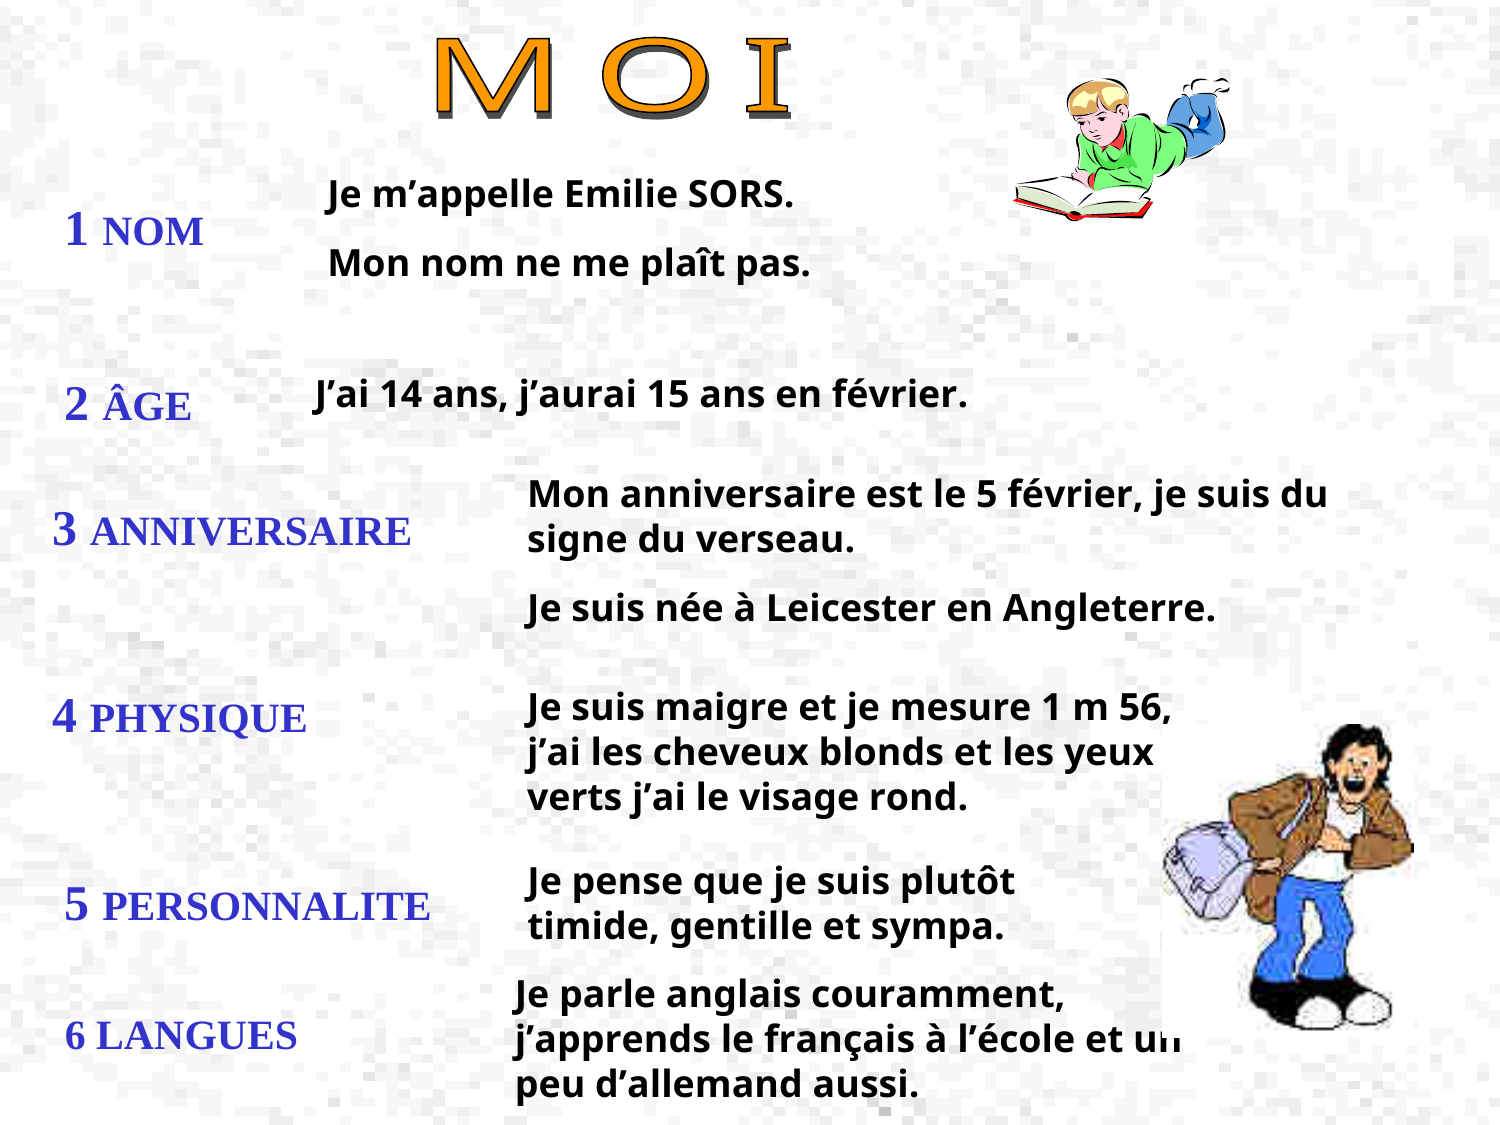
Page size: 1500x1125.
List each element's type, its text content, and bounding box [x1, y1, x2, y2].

text_box Je m’appelle Emilie SORS. Mon nom ne me plaît pas. [312, 162, 963, 292]
picture [0, 0, 1500, 1125]
text_box MOI [437, 38, 550, 112]
text_box MOI [602, 37, 707, 113]
text_box 6 LANGUES [50, 999, 351, 1066]
text_box MOI [746, 38, 788, 112]
text_box 2 ÂGE [50, 362, 276, 438]
text_box Je suis maigre et je mesure 1 m 56, j’ai les cheveux blonds et les yeux verts j’ai le visage rond. [512, 674, 1238, 826]
text_box Je pense que je suis plutôt timide, gentille et sympa. [512, 849, 1138, 956]
text_box Je parle anglais couramment, j’apprends le français à l’école et un peu d’allemand aussi. [500, 962, 1251, 1113]
text_box 3 ANNIVERSAIRE [37, 487, 501, 563]
text_box 5 PERSONNALITE [49, 862, 512, 938]
text_box J’ai 14 ans, j’aurai 15 ans en février. [299, 362, 1075, 423]
text_box 4 PHYSIQUE [37, 674, 512, 751]
text_box 1 NOM [50, 187, 251, 263]
text_box Mon anniversaire est le 5 février, je suis du signe du verseau. Je suis née à Leicester en Angleterre. [512, 462, 1450, 637]
